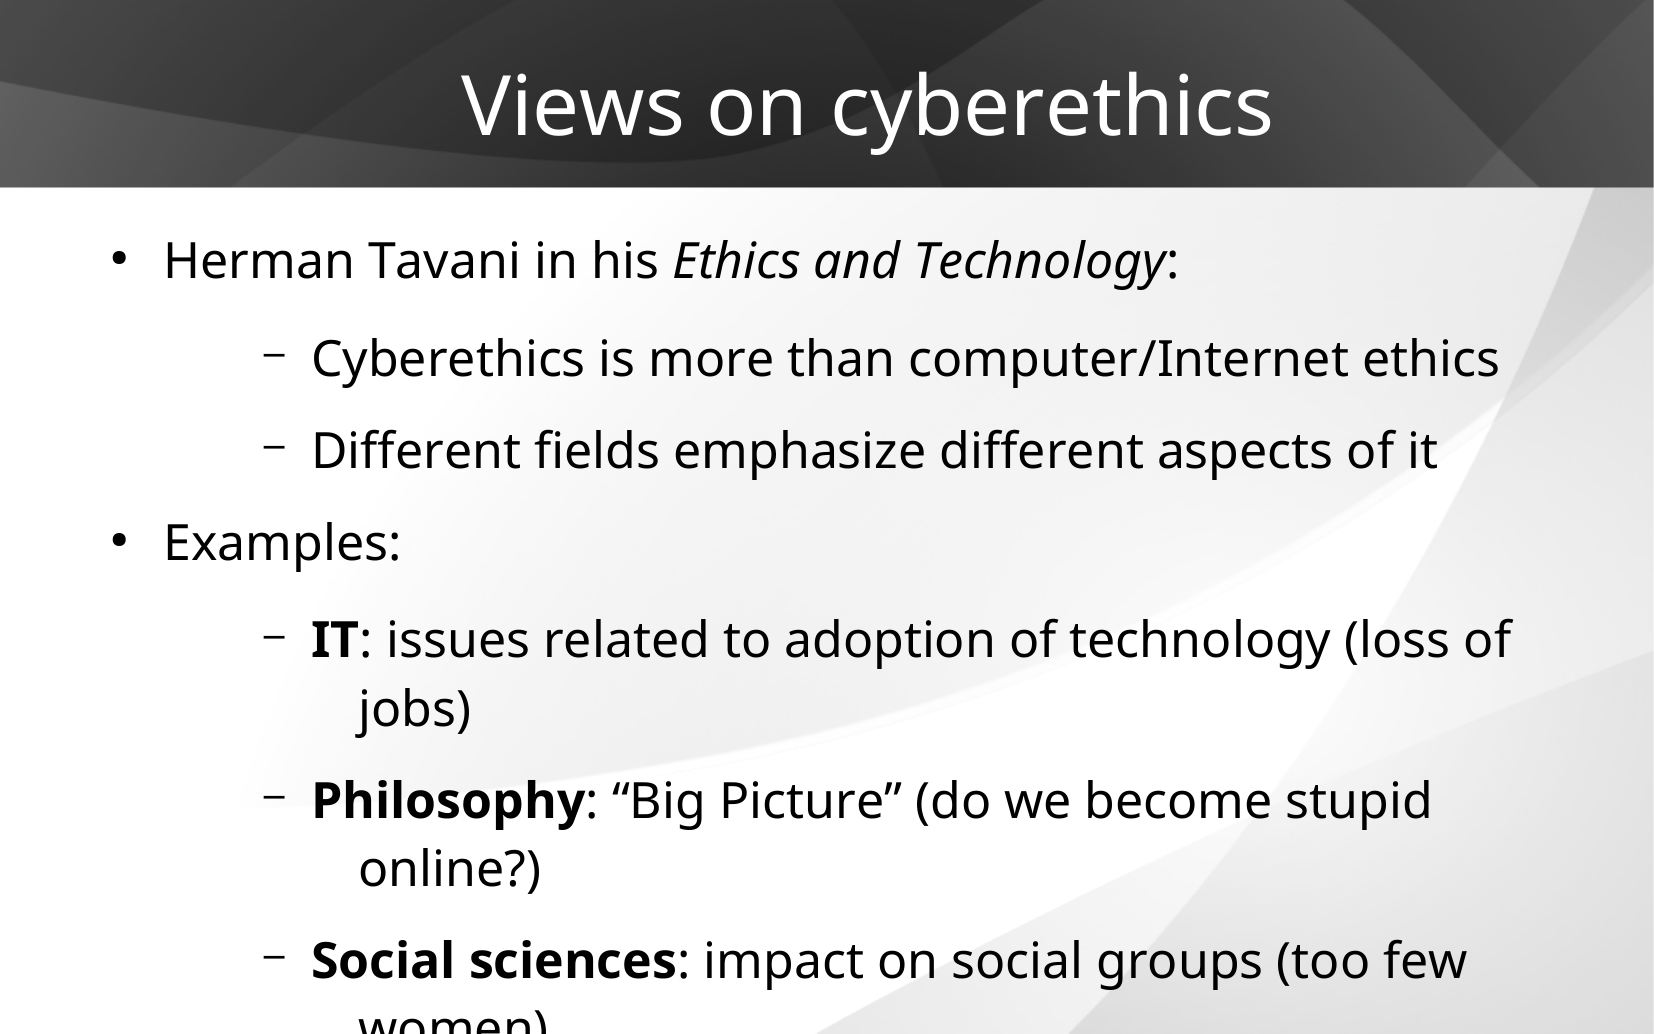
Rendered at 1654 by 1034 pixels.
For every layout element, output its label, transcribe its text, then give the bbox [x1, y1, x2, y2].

picture [437, 1022, 449, 1034]
picture [454, 1022, 466, 1034]
picture [0, 0, 1654, 1034]
picture [481, 1022, 495, 1030]
picture [512, 1022, 526, 1034]
list Herman Tavani in his Ethics and Technology: Cyberethics is more than computer/Internet ethics Different fields emphasize different aspects of it Examples: IT: issues related to adoption of technology (loss of jobs) Philosophy: “Big Picture” (do we become stupid online?) Social sciences: impact on social groups (too few women) Information sciences: free speech, preservation and development of culture (how to preserve FB content?) [75, 225, 1613, 1013]
title Views on cyberethics [124, 0, 1613, 208]
picture [375, 1024, 380, 1034]
picture [404, 1022, 420, 1034]
